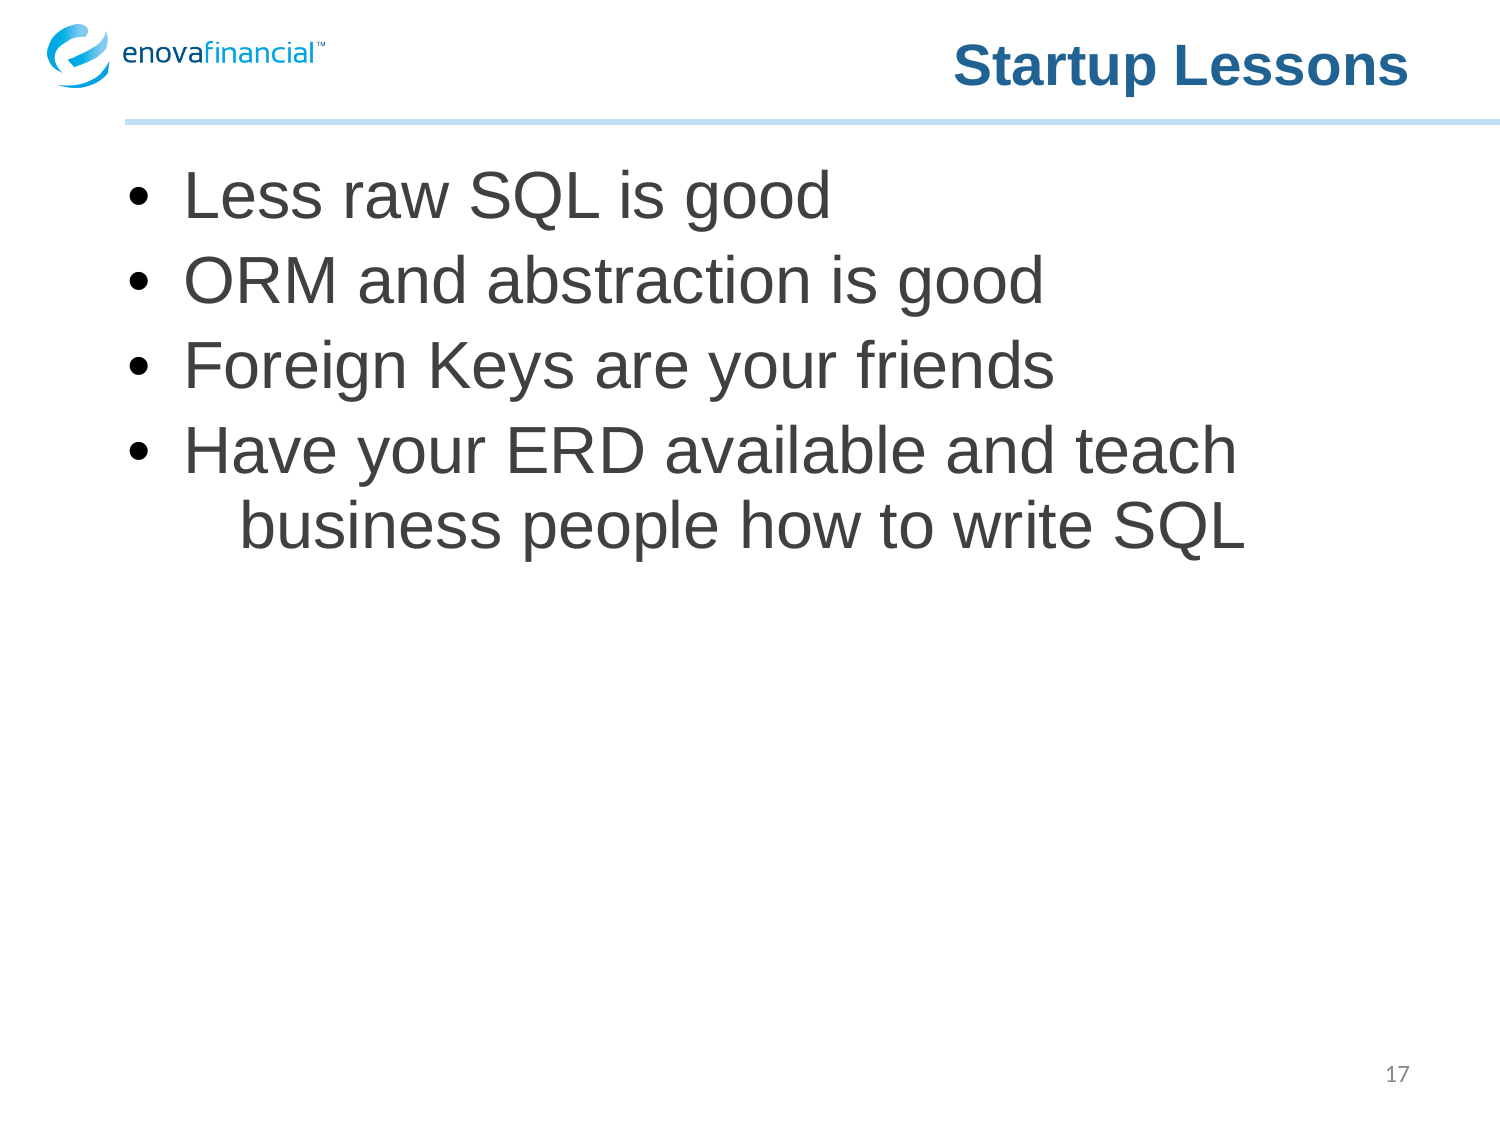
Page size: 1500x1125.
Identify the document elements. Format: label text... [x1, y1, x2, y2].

text_box 29 [1074, 1042, 1426, 1103]
picture [125, 119, 1500, 125]
list Less raw SQL is good ORM and abstraction is good Foreign Keys are your friends Have your ERD available and teach business people how to write SQL [112, 149, 1425, 988]
picture [47, 24, 325, 88]
list Startup Lessons [337, 24, 1426, 111]
